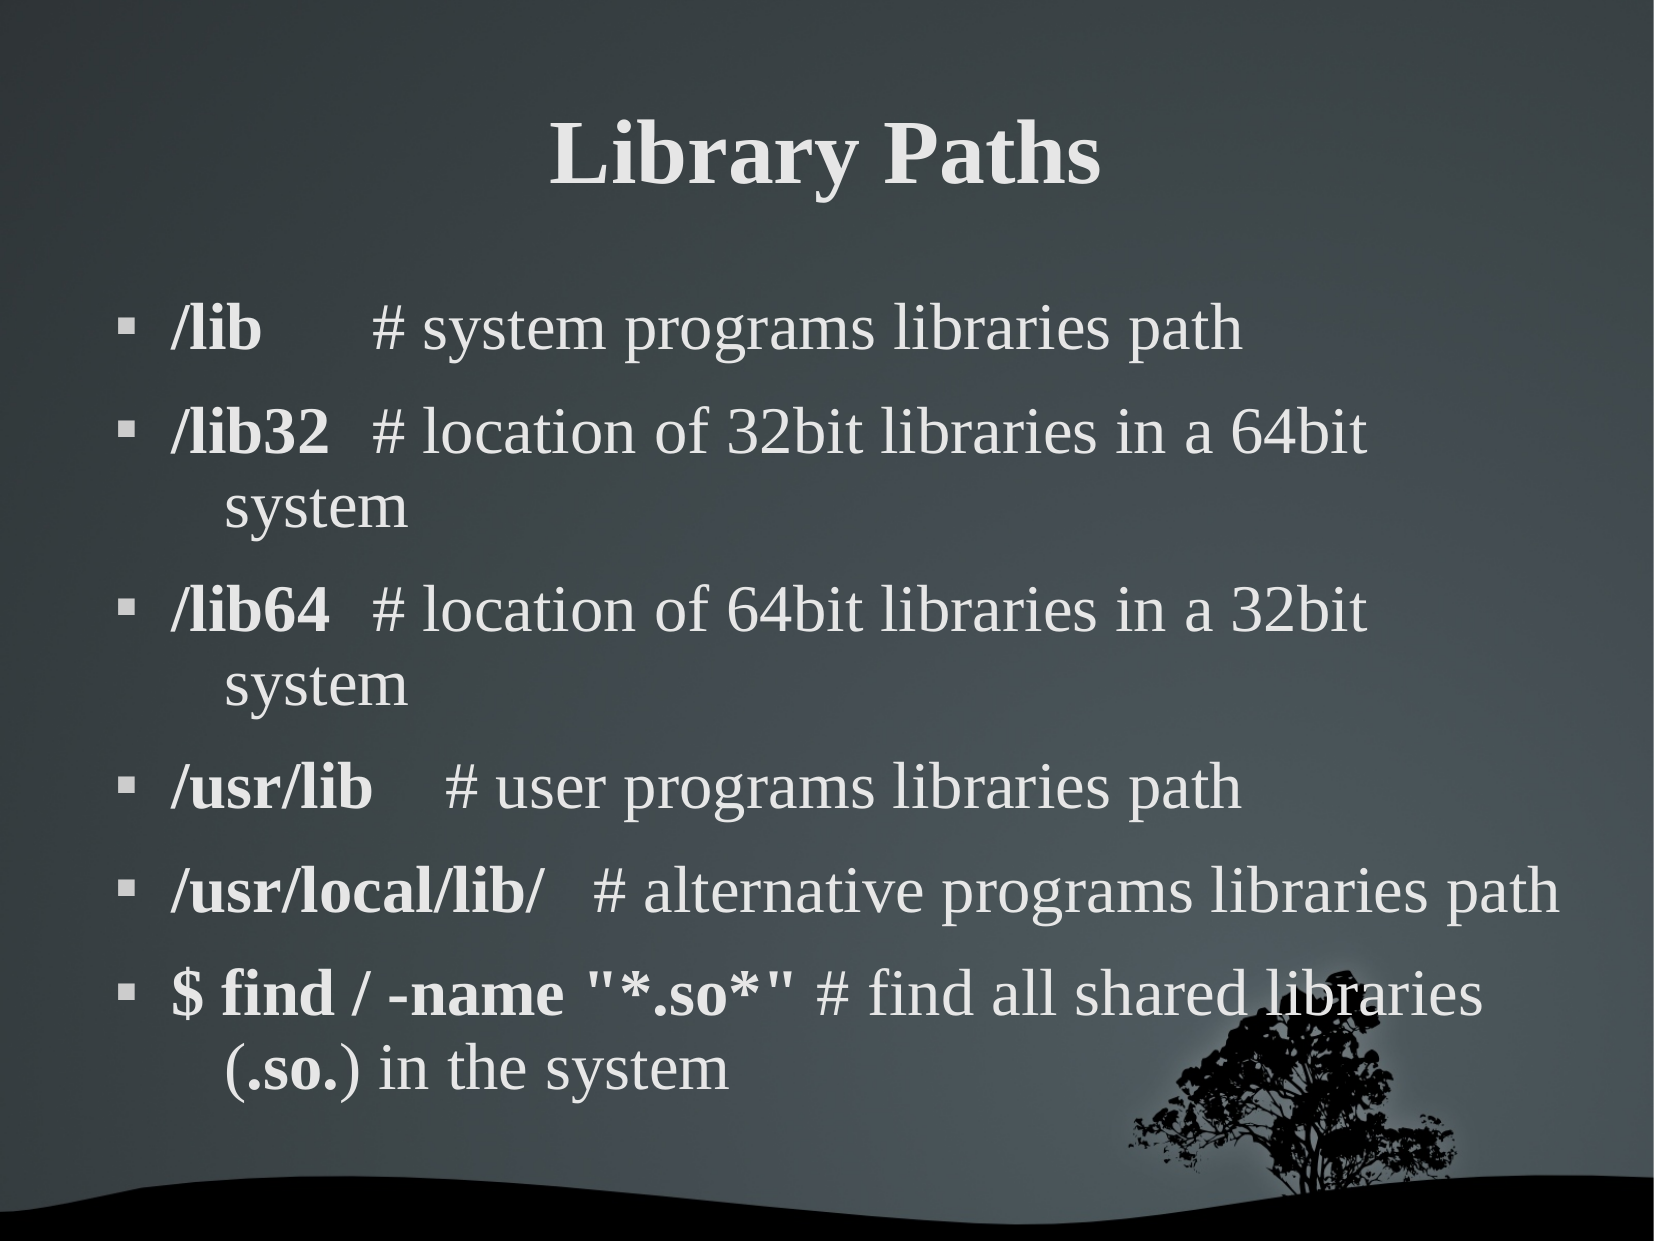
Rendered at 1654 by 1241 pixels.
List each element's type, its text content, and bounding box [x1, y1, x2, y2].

picture [0, 0, 1654, 1241]
list /lib # system programs libraries path /lib32 # location of 32bit libraries in a 64bit system /lib64 # location of 64bit libraries in a 32bit system /usr/lib # user programs libraries path /usr/local/lib/ # alternative programs libraries path $ find / -name "*.so*" # find all shared libraries (.so.) in the system [82, 290, 1571, 1182]
title Library Paths [82, 49, 1571, 257]
